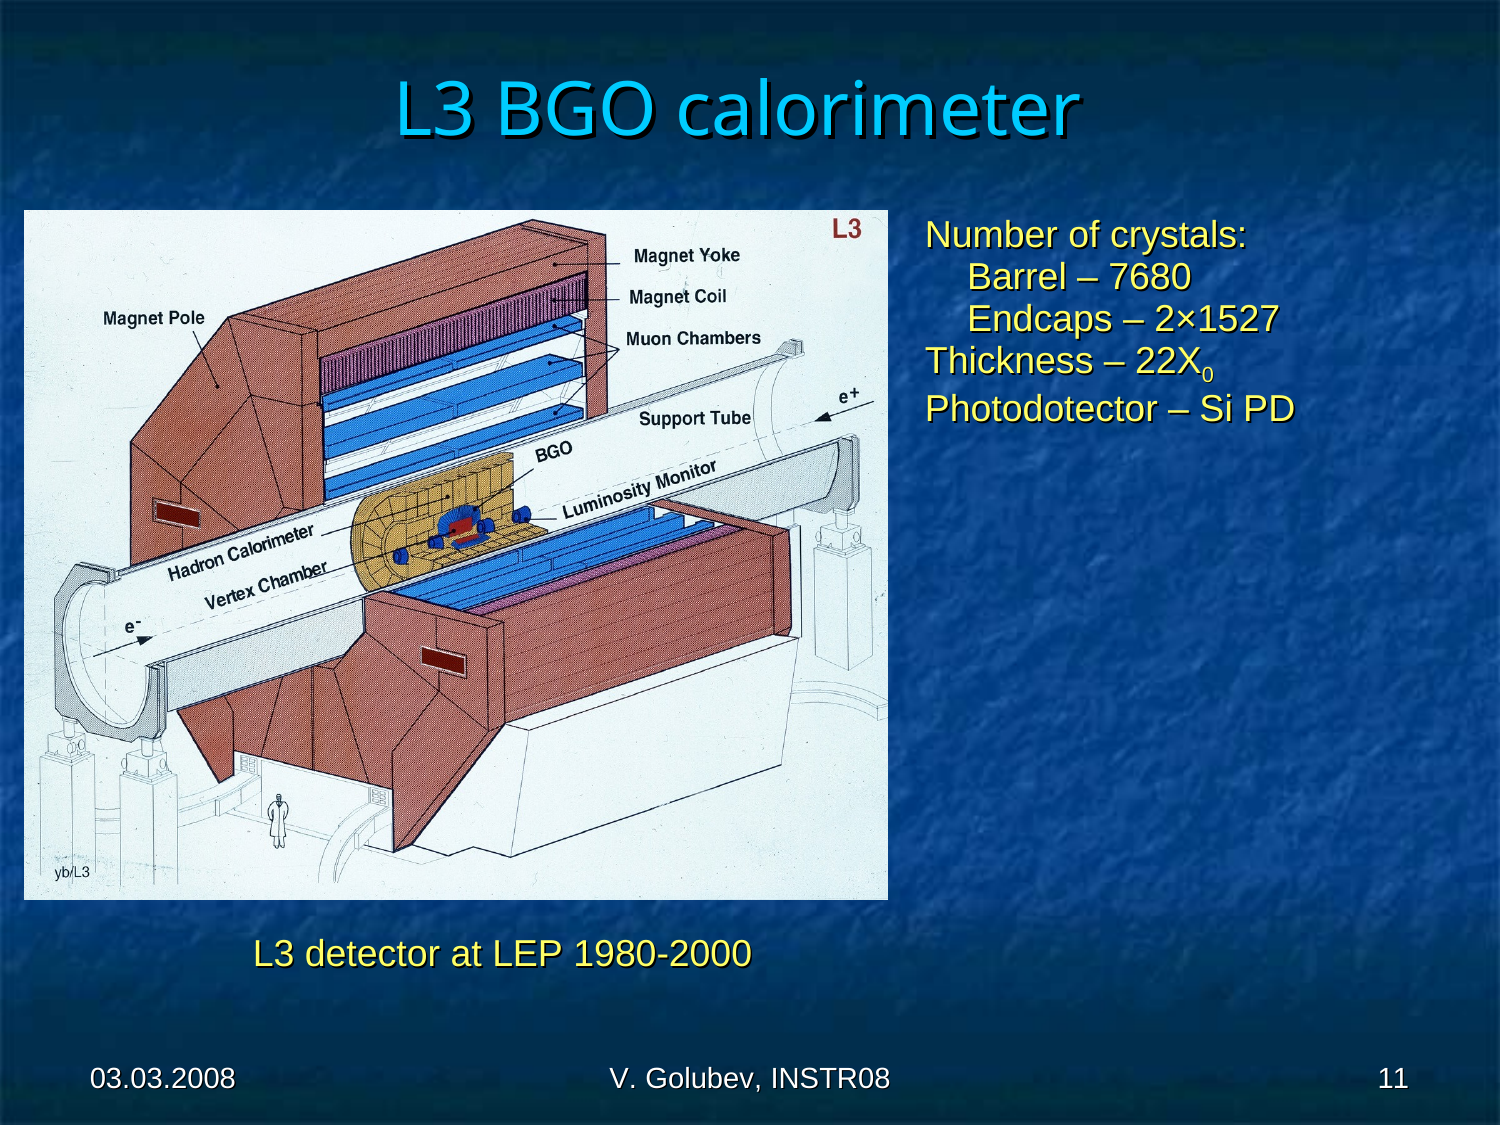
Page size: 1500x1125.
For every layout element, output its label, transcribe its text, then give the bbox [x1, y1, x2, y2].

picture [673, 1075, 680, 1086]
picture [784, 1074, 789, 1083]
picture [95, 1071, 101, 1086]
picture [843, 1071, 852, 1078]
picture [135, 1071, 142, 1086]
picture [225, 1079, 231, 1086]
picture [863, 1071, 870, 1086]
picture [192, 1071, 199, 1086]
picture [0, 0, 1500, 1125]
title L3 BGO calorimeter [62, 37, 1413, 176]
picture [713, 1075, 718, 1086]
text_box Number of crystals: Barrel – 7680 Endcaps – 2×1527 Thickness – 22X0 Photodotector – Si PD [910, 205, 1311, 438]
picture [208, 1071, 215, 1086]
text_box L3 detector at LEP 1980-2000 [238, 924, 768, 983]
